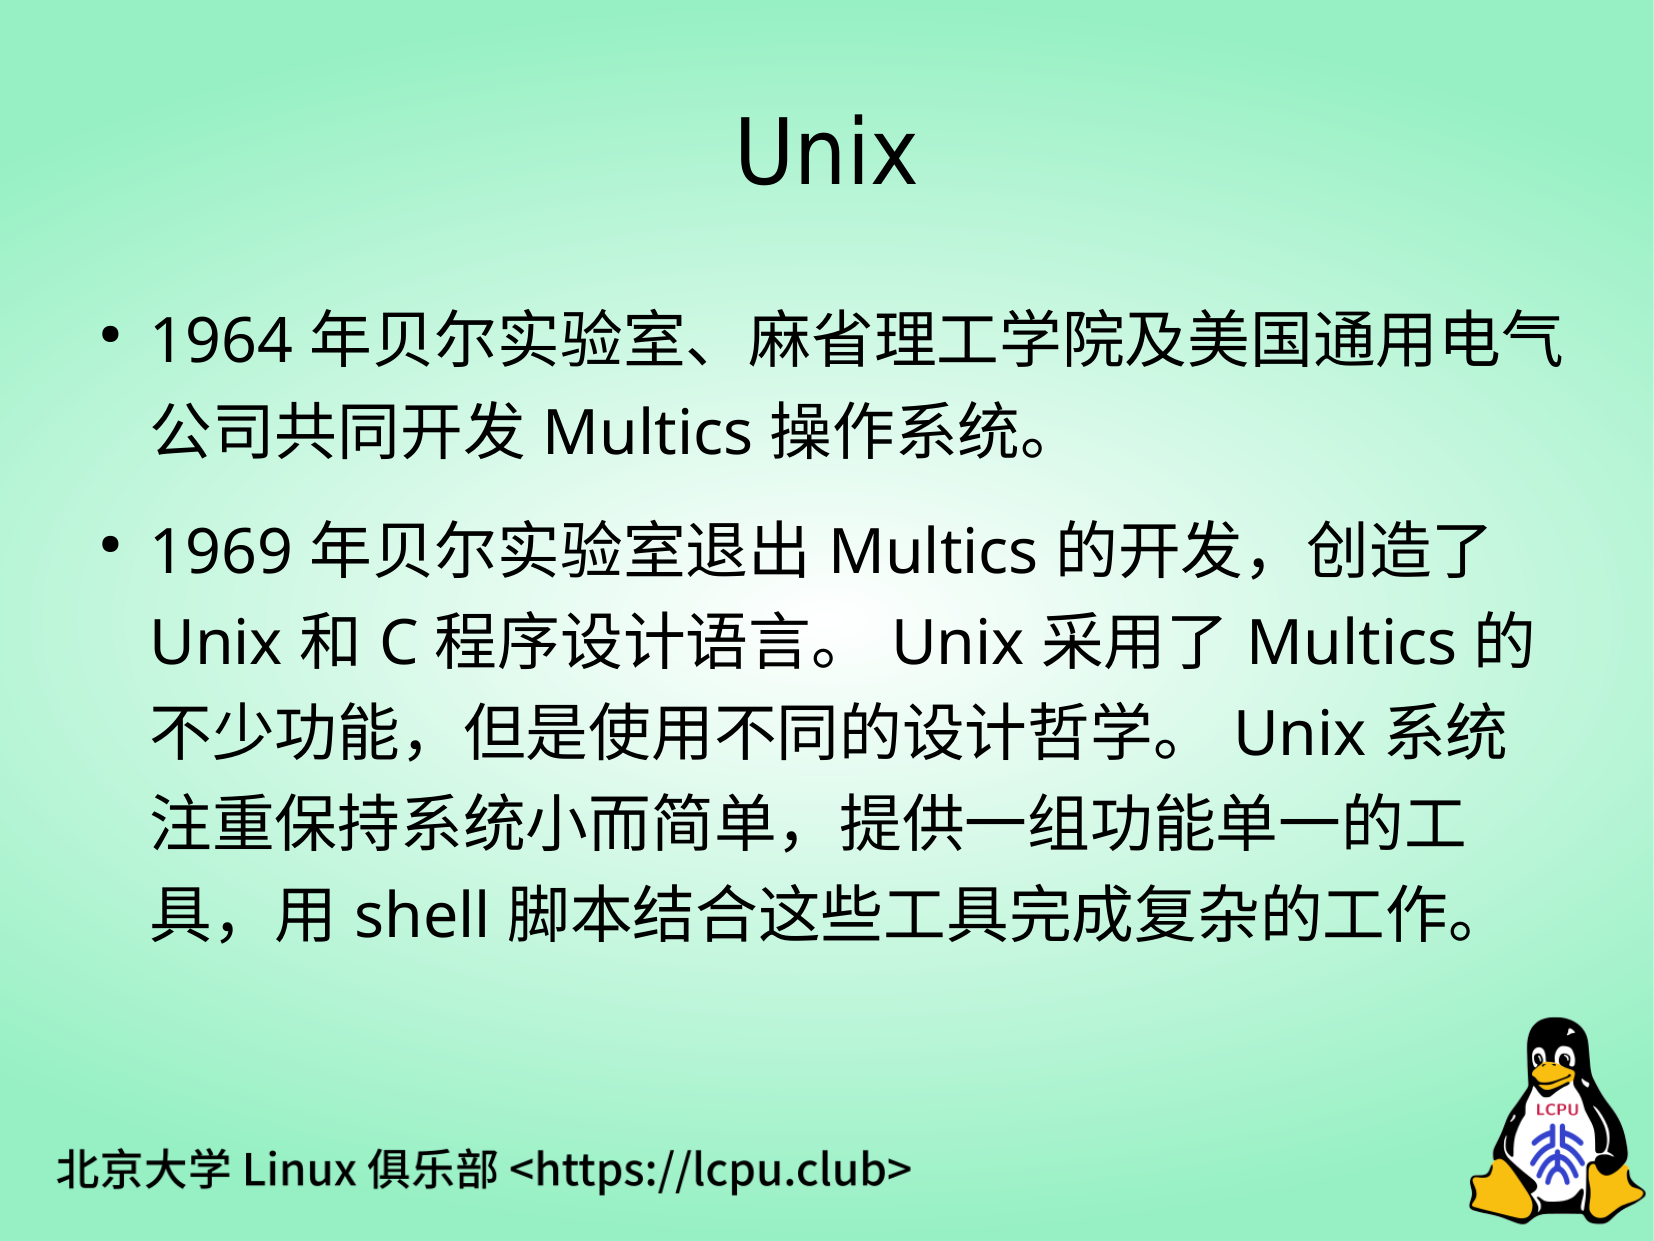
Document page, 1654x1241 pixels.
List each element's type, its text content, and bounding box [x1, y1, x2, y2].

title Unix [82, 49, 1571, 257]
picture [0, 0, 1654, 1241]
list 1964年贝尔实验室、麻省理工学院及美国通用电气公司共同开发Multics操作系统。 1969年贝尔实验室退出Multics的开发，创造了Unix和C程序设计语言。Unix采用了Multics的不少功能，但是使用不同的设计哲学。Unix系统注重保持系统小而简单，提供一组功能单一的工具，用shell脚本结合这些工具完成复杂的工作。 [82, 290, 1571, 1010]
